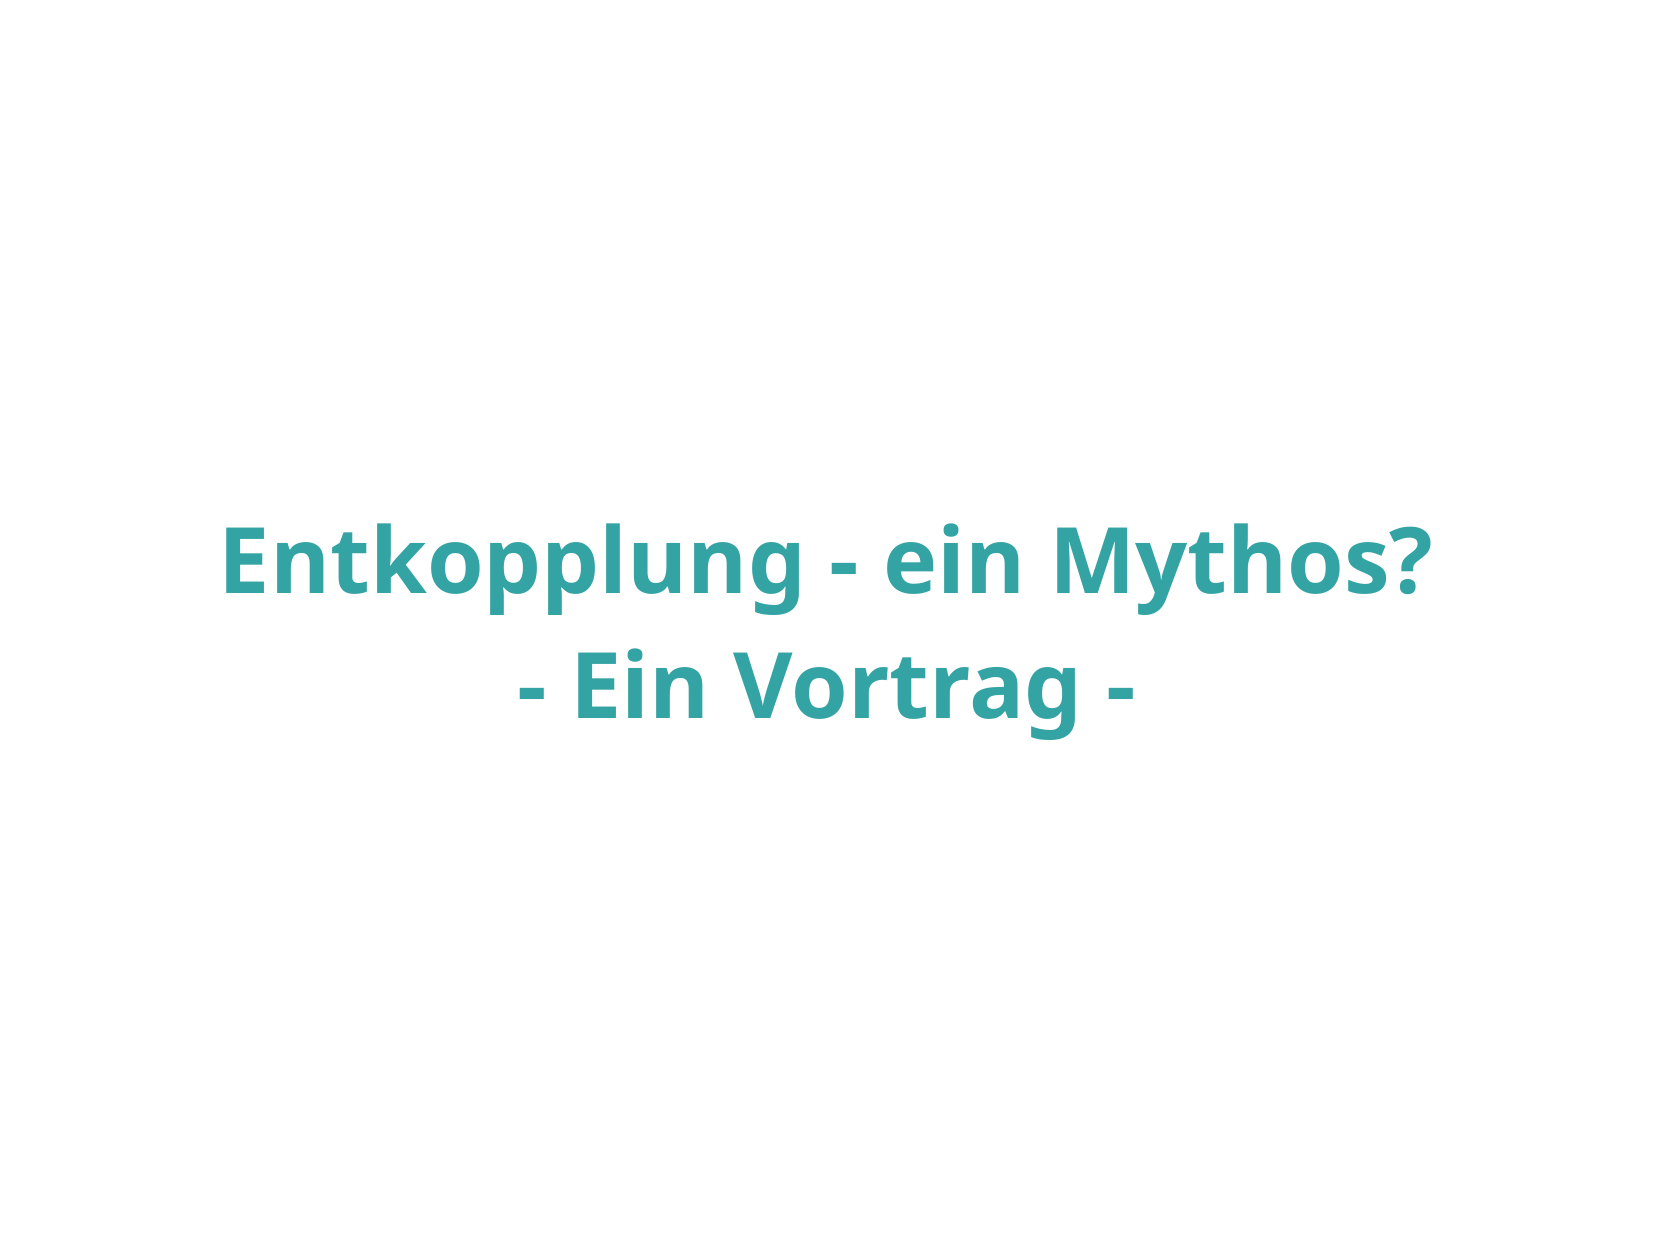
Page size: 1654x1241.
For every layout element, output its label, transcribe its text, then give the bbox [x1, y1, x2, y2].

title Entkopplung - ein Mythos? - Ein Vortrag - [82, 516, 1571, 724]
